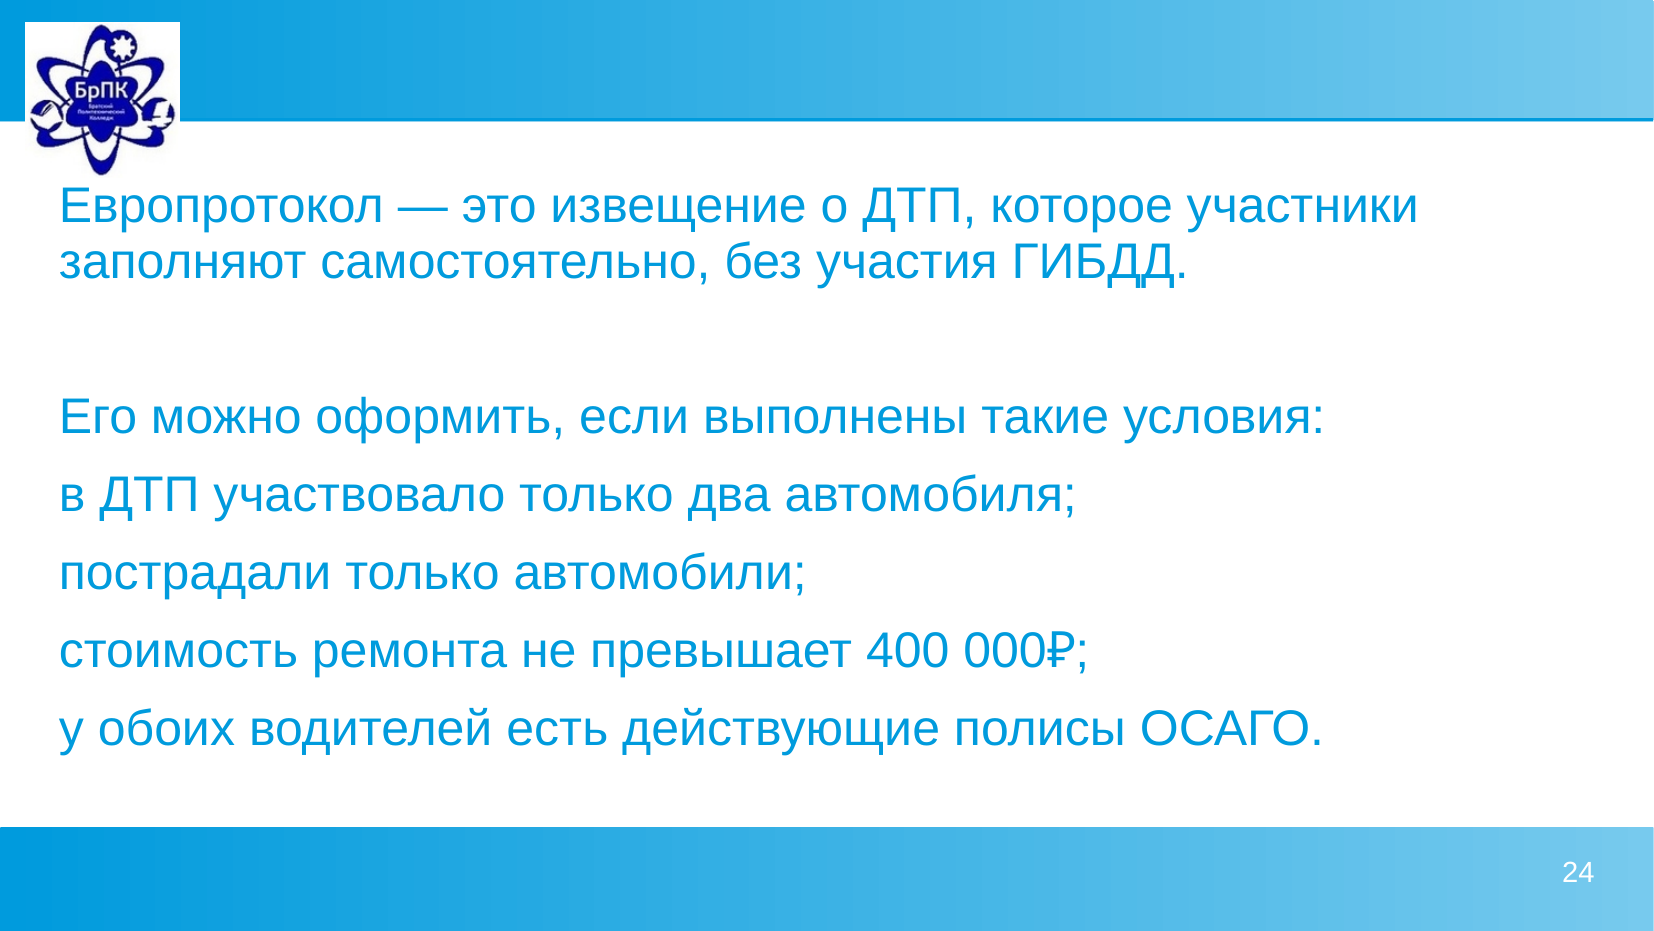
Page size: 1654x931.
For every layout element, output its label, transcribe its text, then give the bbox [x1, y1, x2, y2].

picture [25, 23, 180, 178]
list Европротокол — это извещение о ДТП, которое участники заполняют самостоятельно, без участия ГИБДД. Его можно оформить, если выполнены такие условия: в ДТП участвовало только два автомобиля; пострадали только автомобили; стоимость ремонта не превышает 400 000₽; у обоих водителей есть действующие полисы ОСАГО. [59, 177, 1595, 768]
